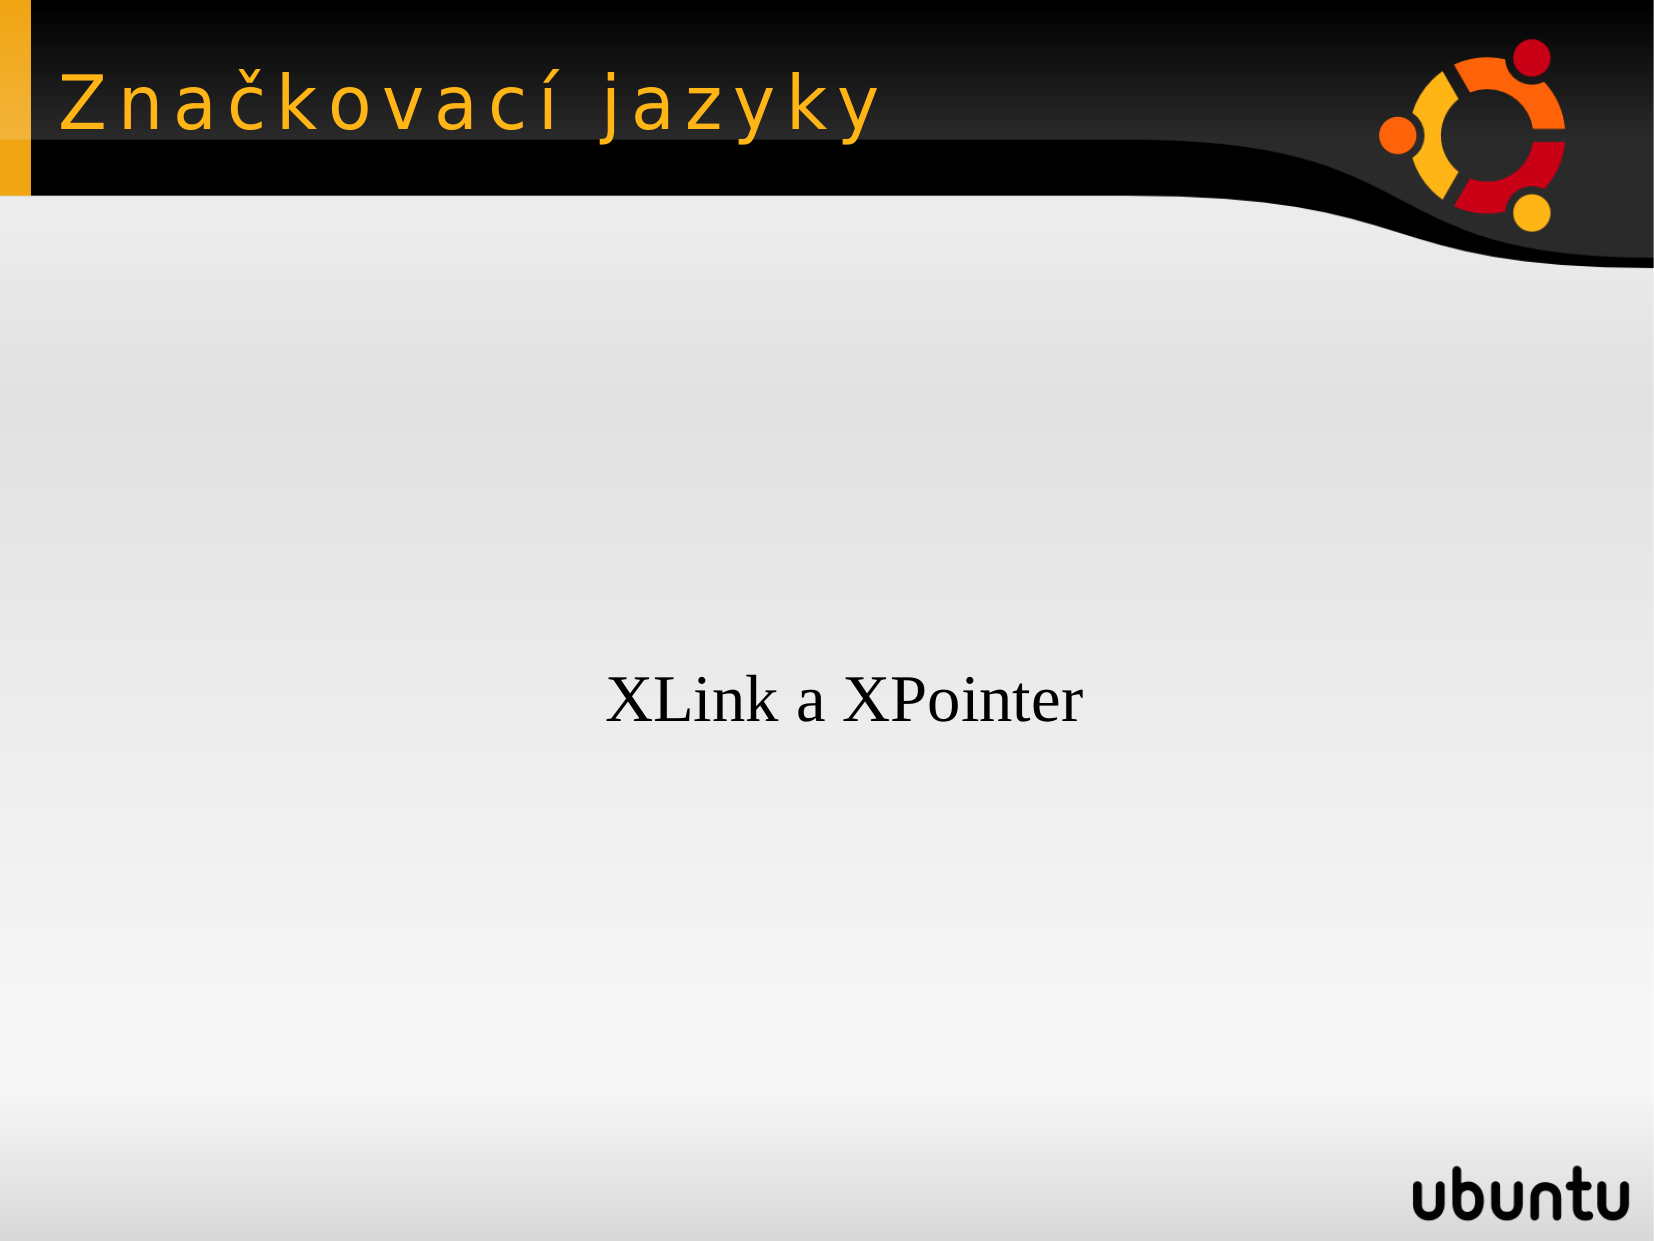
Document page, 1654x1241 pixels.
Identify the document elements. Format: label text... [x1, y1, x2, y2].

picture [0, 0, 1654, 1241]
title Značkovací jazyky [59, 29, 1270, 178]
subtitle XLink a XPointer [82, 290, 1571, 1109]
